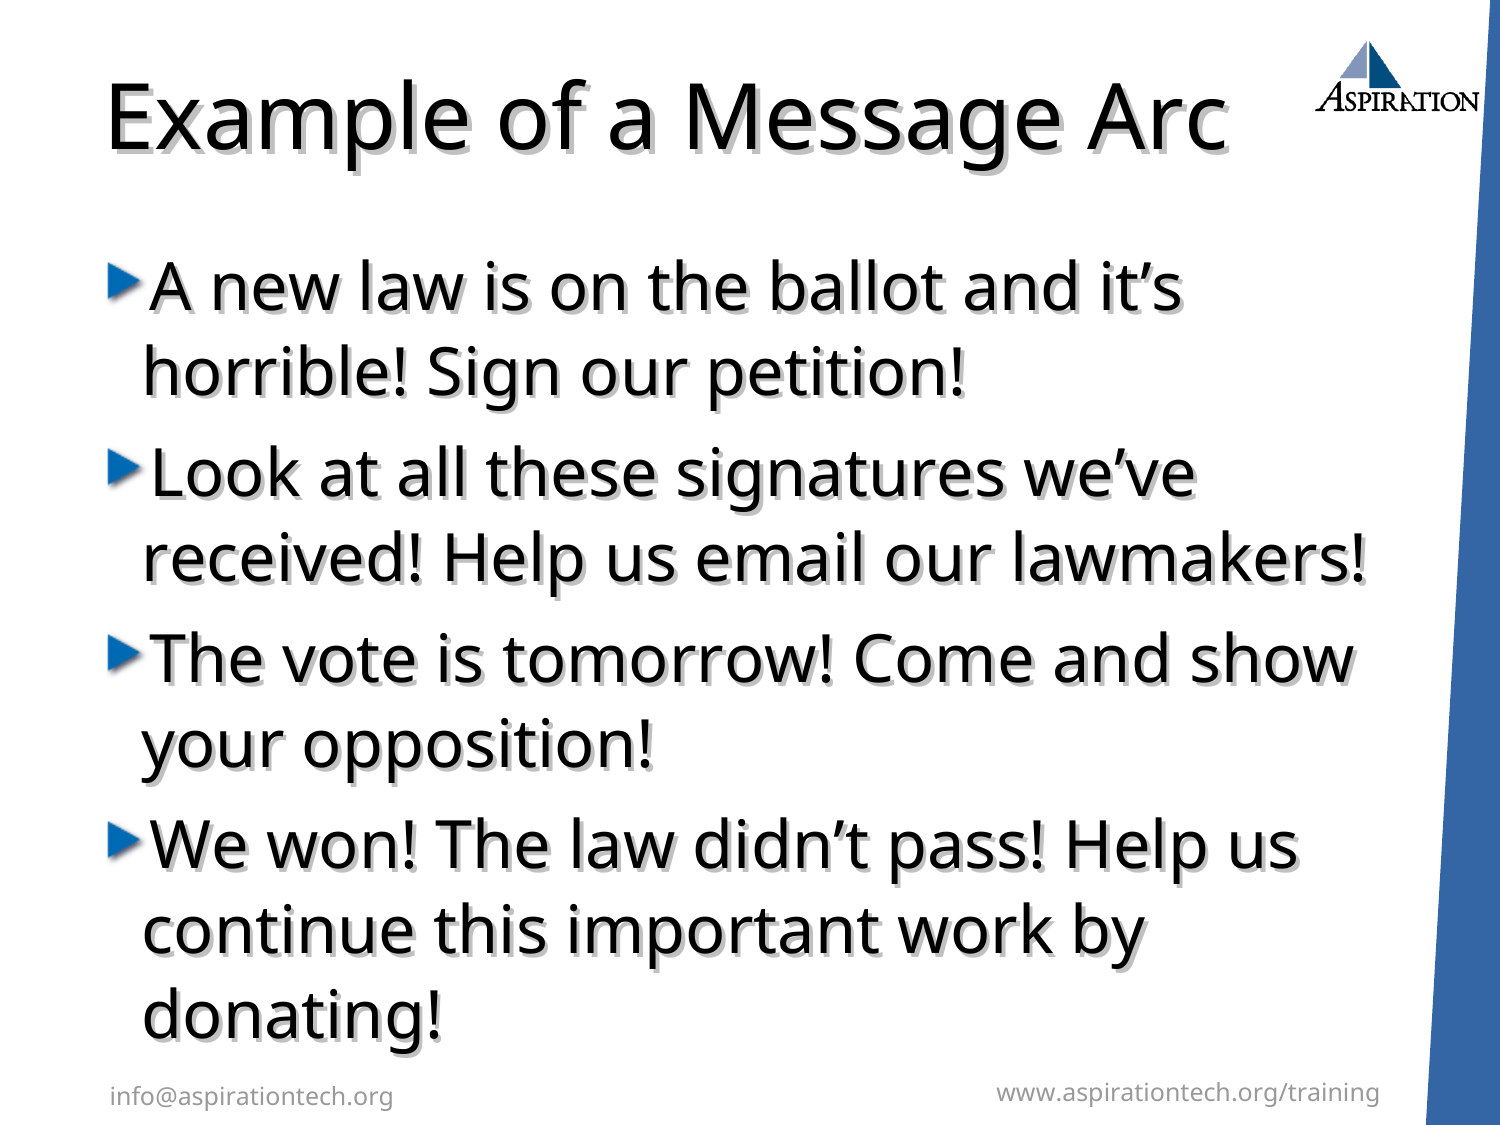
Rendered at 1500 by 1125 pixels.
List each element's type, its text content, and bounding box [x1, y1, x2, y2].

title Example of a Message Arc [49, 19, 1284, 206]
picture [1315, 41, 1480, 120]
list A new law is on the ballot and it’s horrible! Sign our petition! Look at all these signatures we’ve received! Help us email our lawmakers! The vote is tomorrow! Come and show your opposition! We won! The law didn’t pass! Help us continue this important work by donating! [49, 238, 1447, 967]
